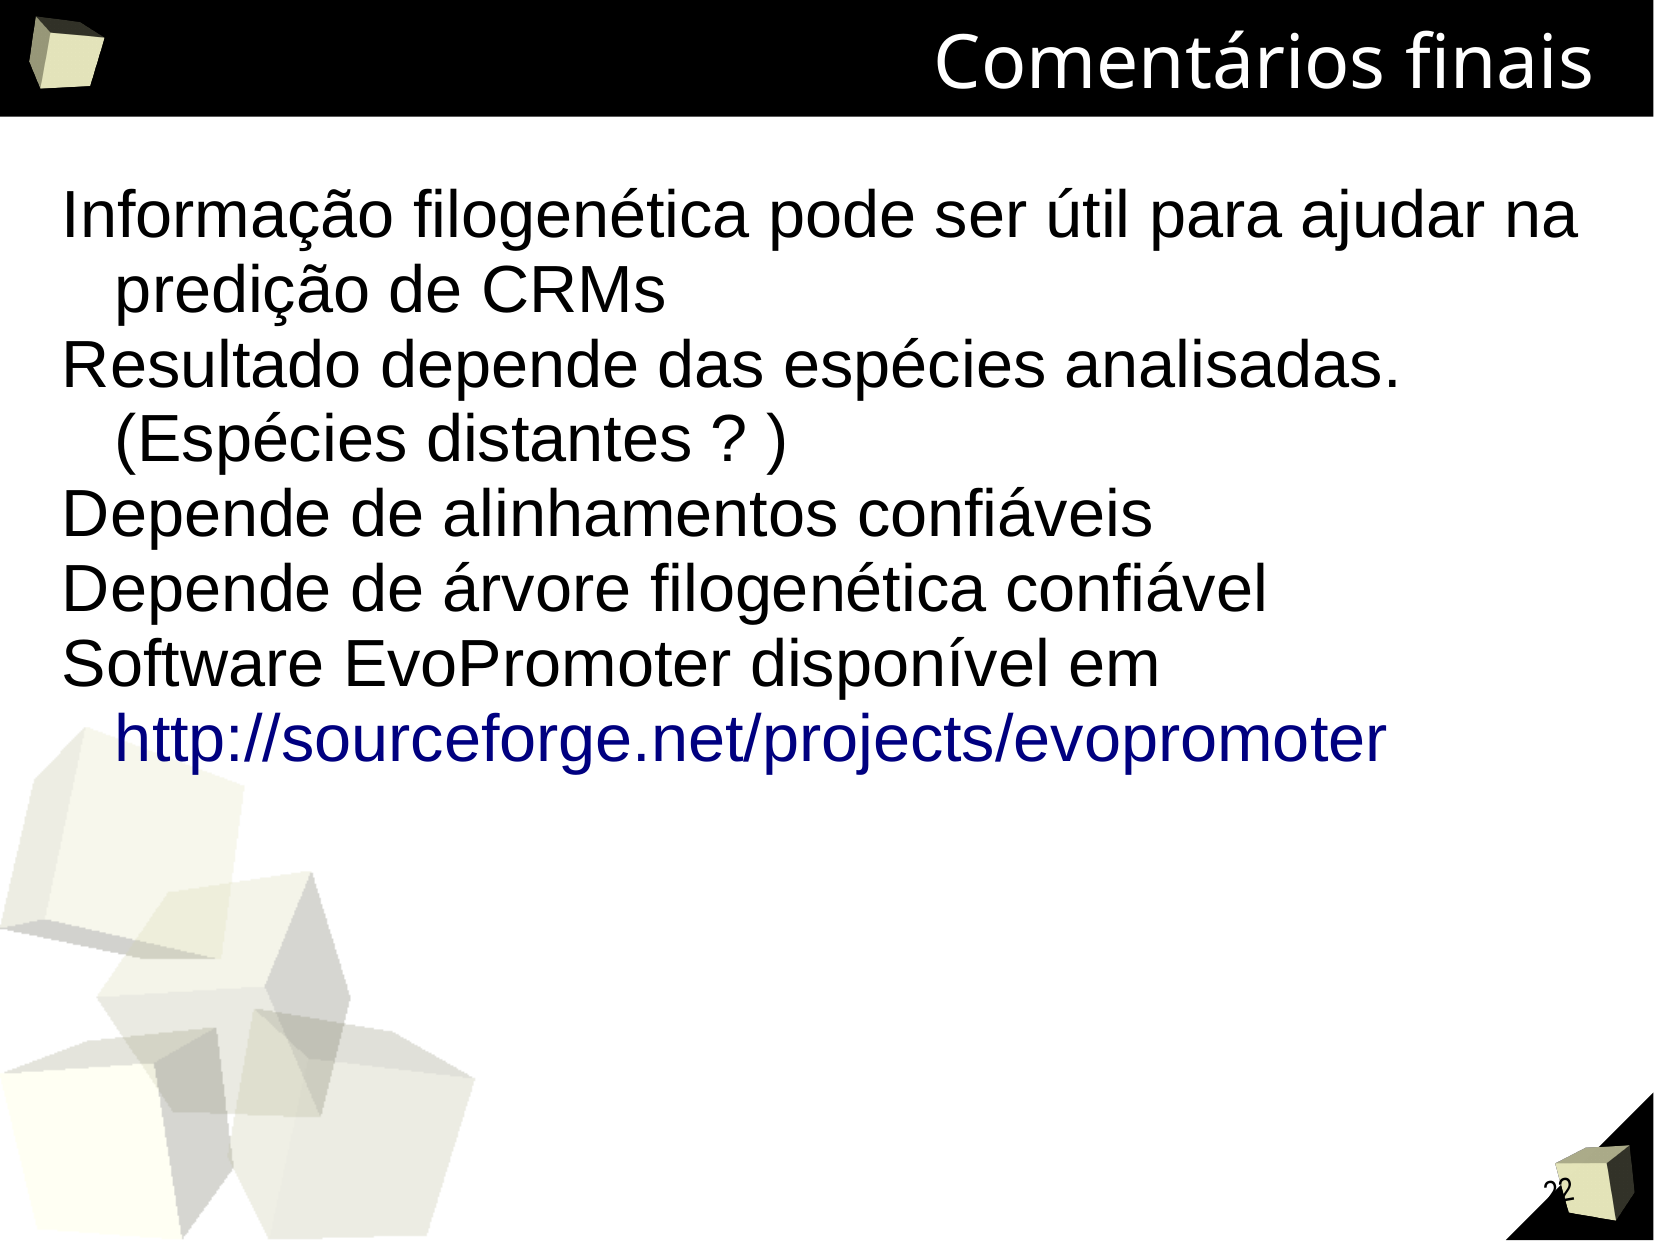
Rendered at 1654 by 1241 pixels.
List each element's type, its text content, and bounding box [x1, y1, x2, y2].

list Informação filogenética pode ser útil para ajudar na predição de CRMs Resultado depende das espécies analisadas. (Espécies distantes ? ) Depende de alinhamentos confiáveis Depende de árvore filogenética confiável Software EvoPromoter disponível em http://sourceforge.net/projects/evopromoter [44, 177, 1611, 1200]
title Comentários finais [118, 6, 1595, 112]
picture [0, 726, 477, 1241]
